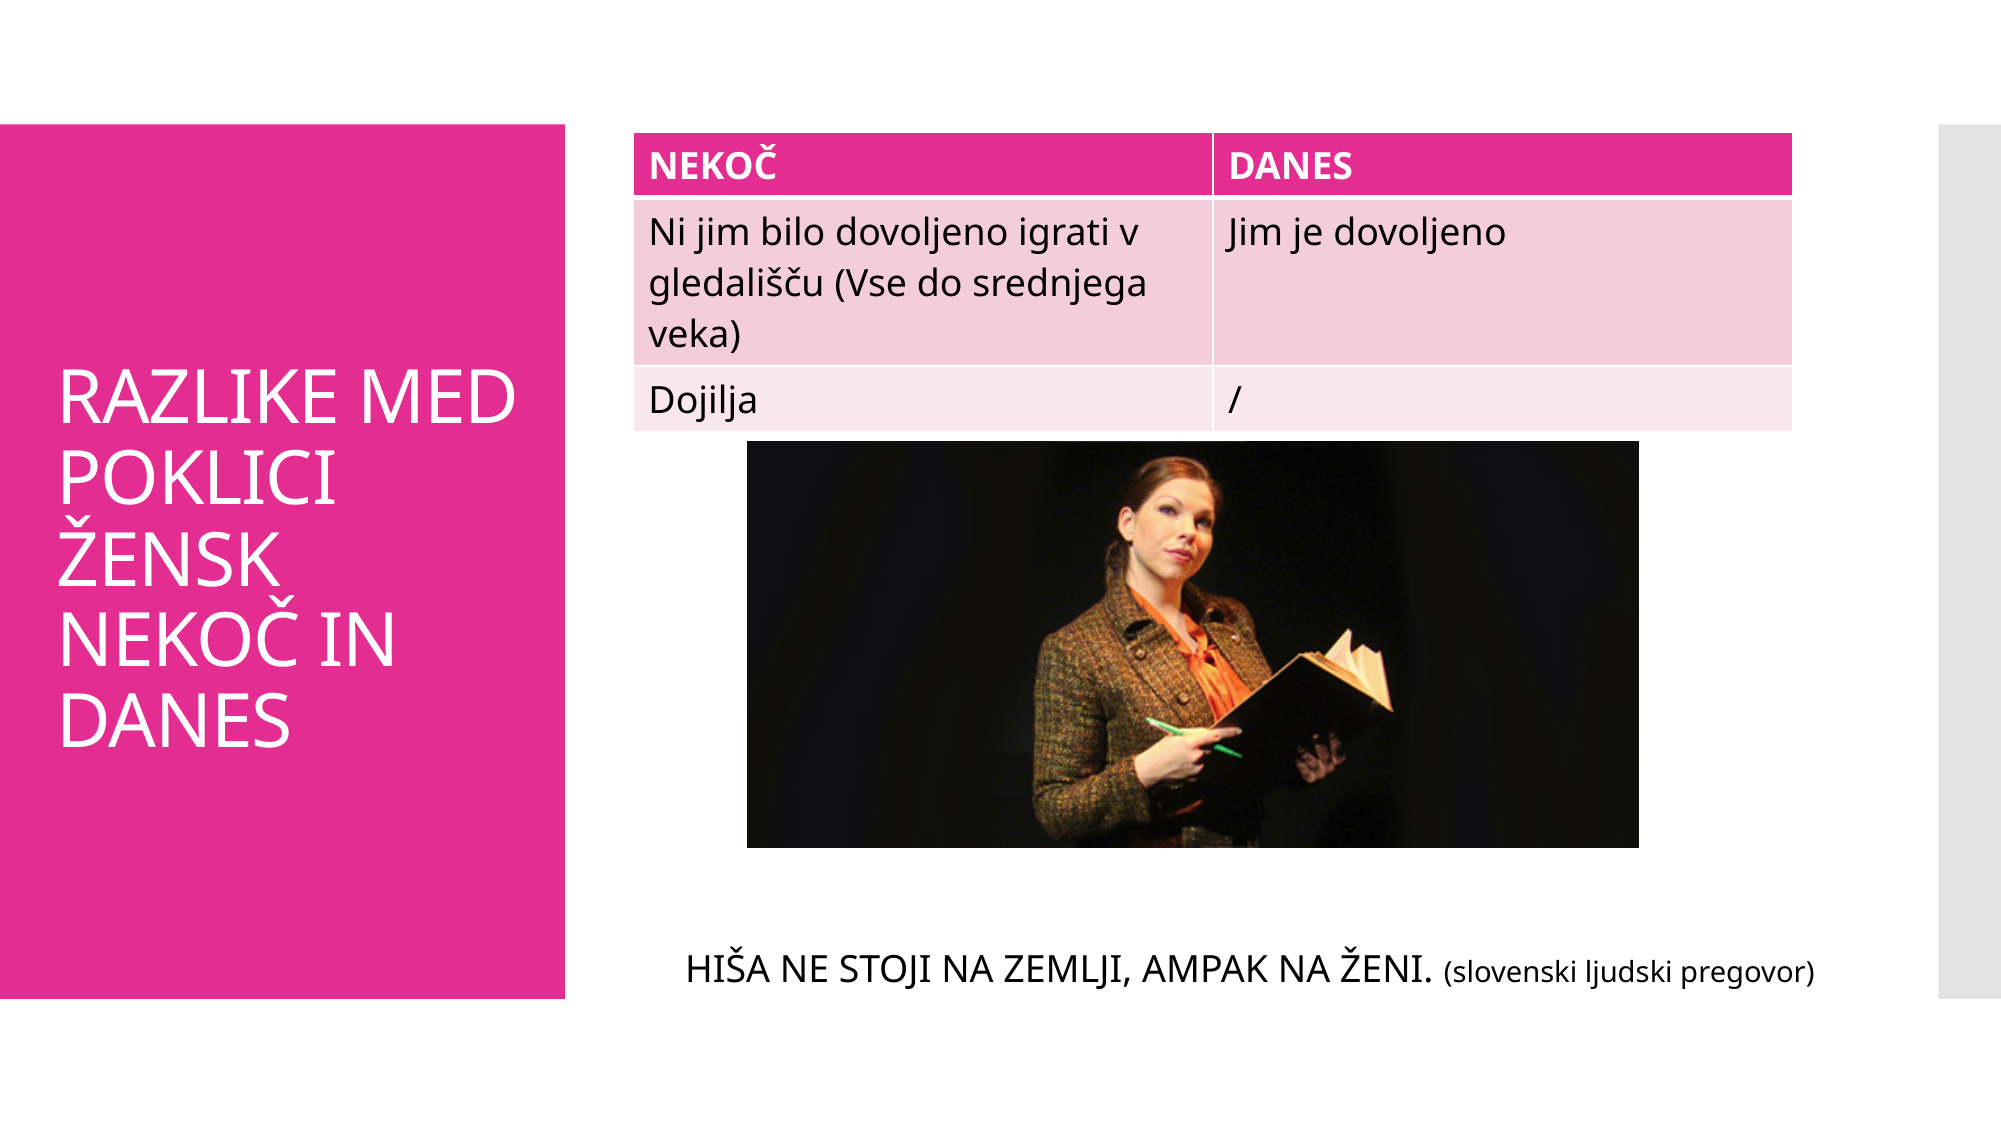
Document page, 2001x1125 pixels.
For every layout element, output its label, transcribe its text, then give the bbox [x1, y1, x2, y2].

title RAZLIKE MED POKLICI ŽENSK NEKOČ IN DANES [41, 184, 546, 939]
table_header NEKOČ [634, 133, 1212, 195]
table_header DANES [1214, 133, 1792, 195]
table_cell / [1214, 367, 1792, 431]
table_cell Dojilja [634, 367, 1212, 431]
table_cell Ni jim bilo dovoljeno igrati v gledališču (Vse do srednjega veka) [634, 200, 1212, 365]
text_box HIŠA NE STOJI NA ZEMLJI, AMPAK NA ŽENI. (slovenski ljudski pregovor) [670, 937, 1900, 998]
table_cell Jim je dovoljeno [1214, 200, 1792, 365]
picture [747, 441, 1639, 848]
